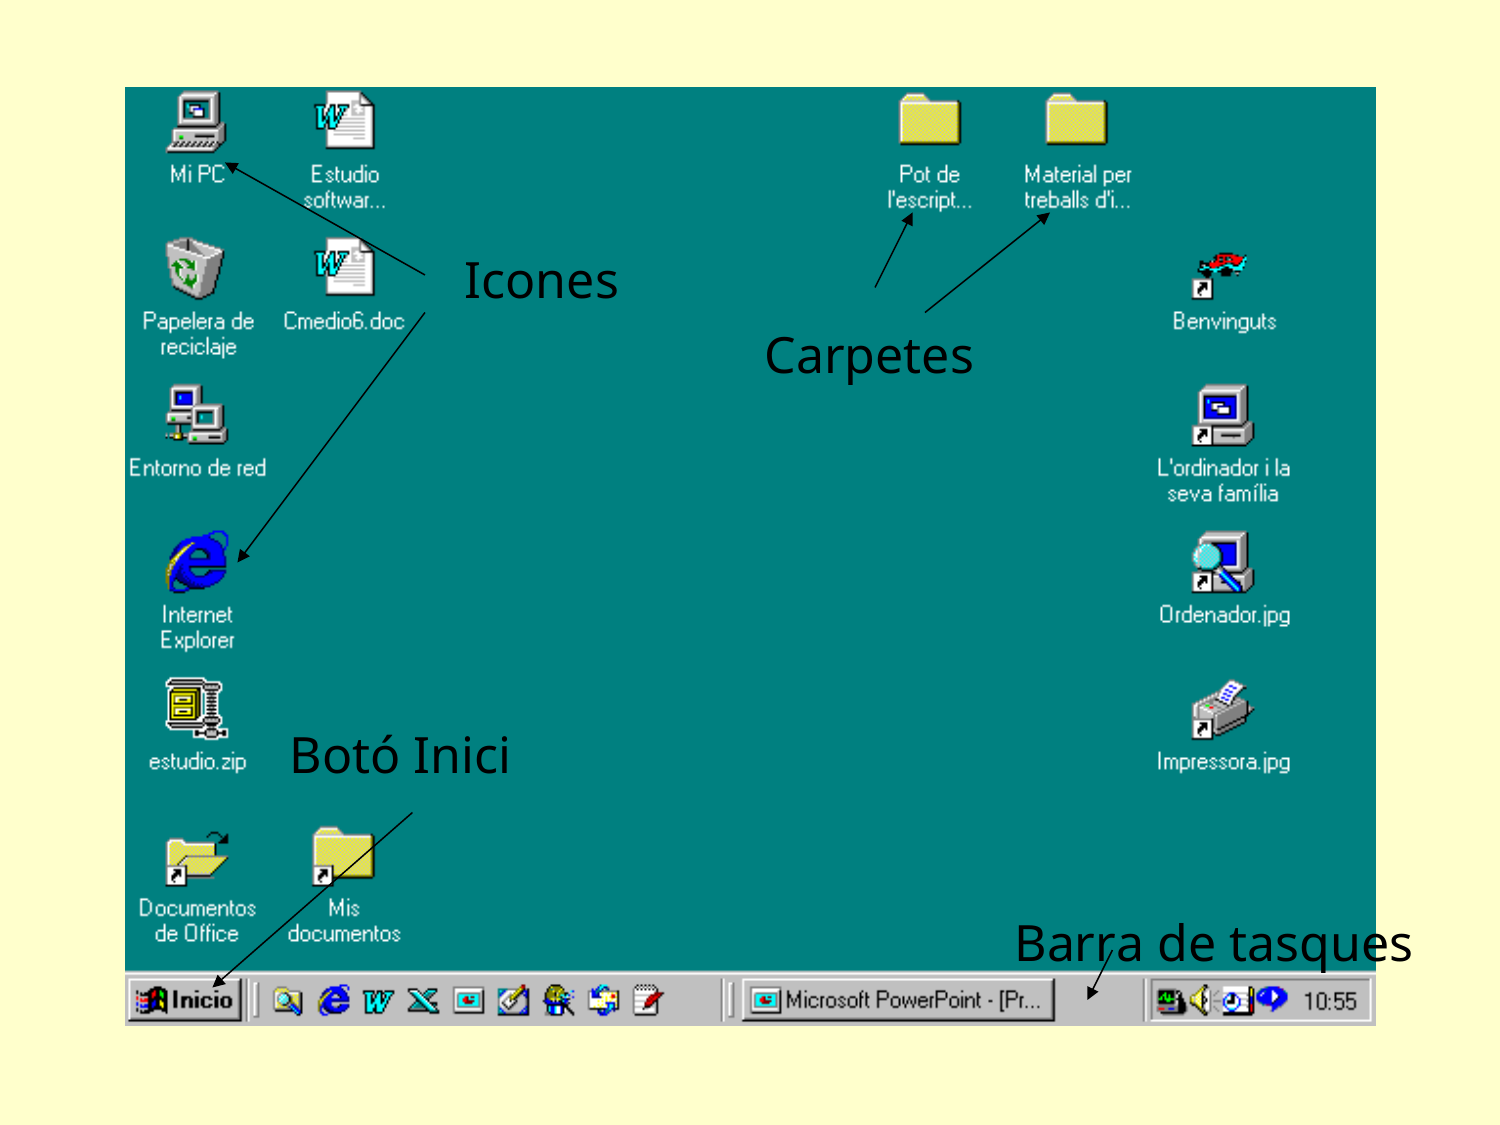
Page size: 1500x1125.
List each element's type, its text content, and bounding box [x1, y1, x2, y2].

picture [125, 87, 1376, 1026]
text_box Icones [449, 237, 788, 322]
text_box Carpetes [750, 312, 1113, 397]
text_box Botó Inici [275, 712, 713, 797]
text_box Barra de tasques [999, 899, 1500, 984]
